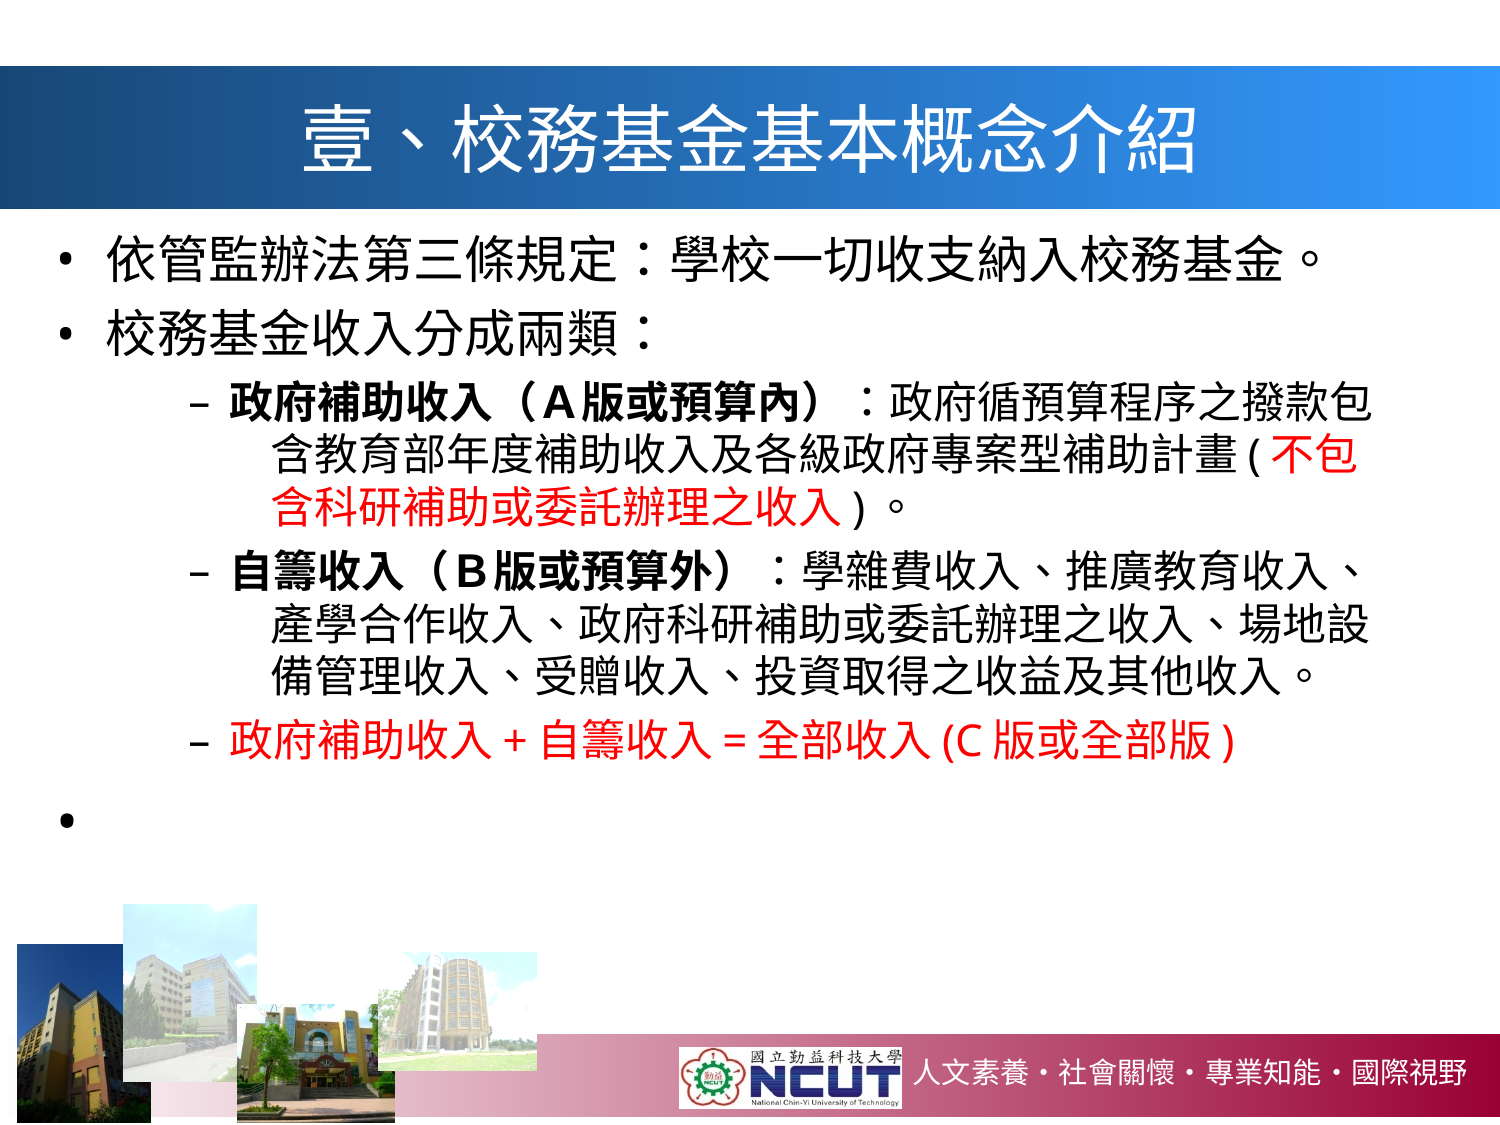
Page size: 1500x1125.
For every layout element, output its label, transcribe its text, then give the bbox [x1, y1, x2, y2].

title 壹、校務基金基本概念介紹 [0, 66, 1500, 209]
list 依管監辦法第三條規定：學校一切收支納入校務基金。 校務基金收入分成兩類： 政府補助收入（Ａ版或預算內）：政府循預算程序之撥款包含教育部年度補助收入及各級政府專案型補助計畫(不包含科研補助或委託辦理之收入)。 自籌收入（Ｂ版或預算外）：學雜費收入、推廣教育收入、產學合作收入、政府科研補助或委託辦理之收入、場地設備管理收入、受贈收入、投資取得之收益及其他收入。 政府補助收入+自籌收入=全部收入(C版或全部版) [41, 219, 1392, 963]
